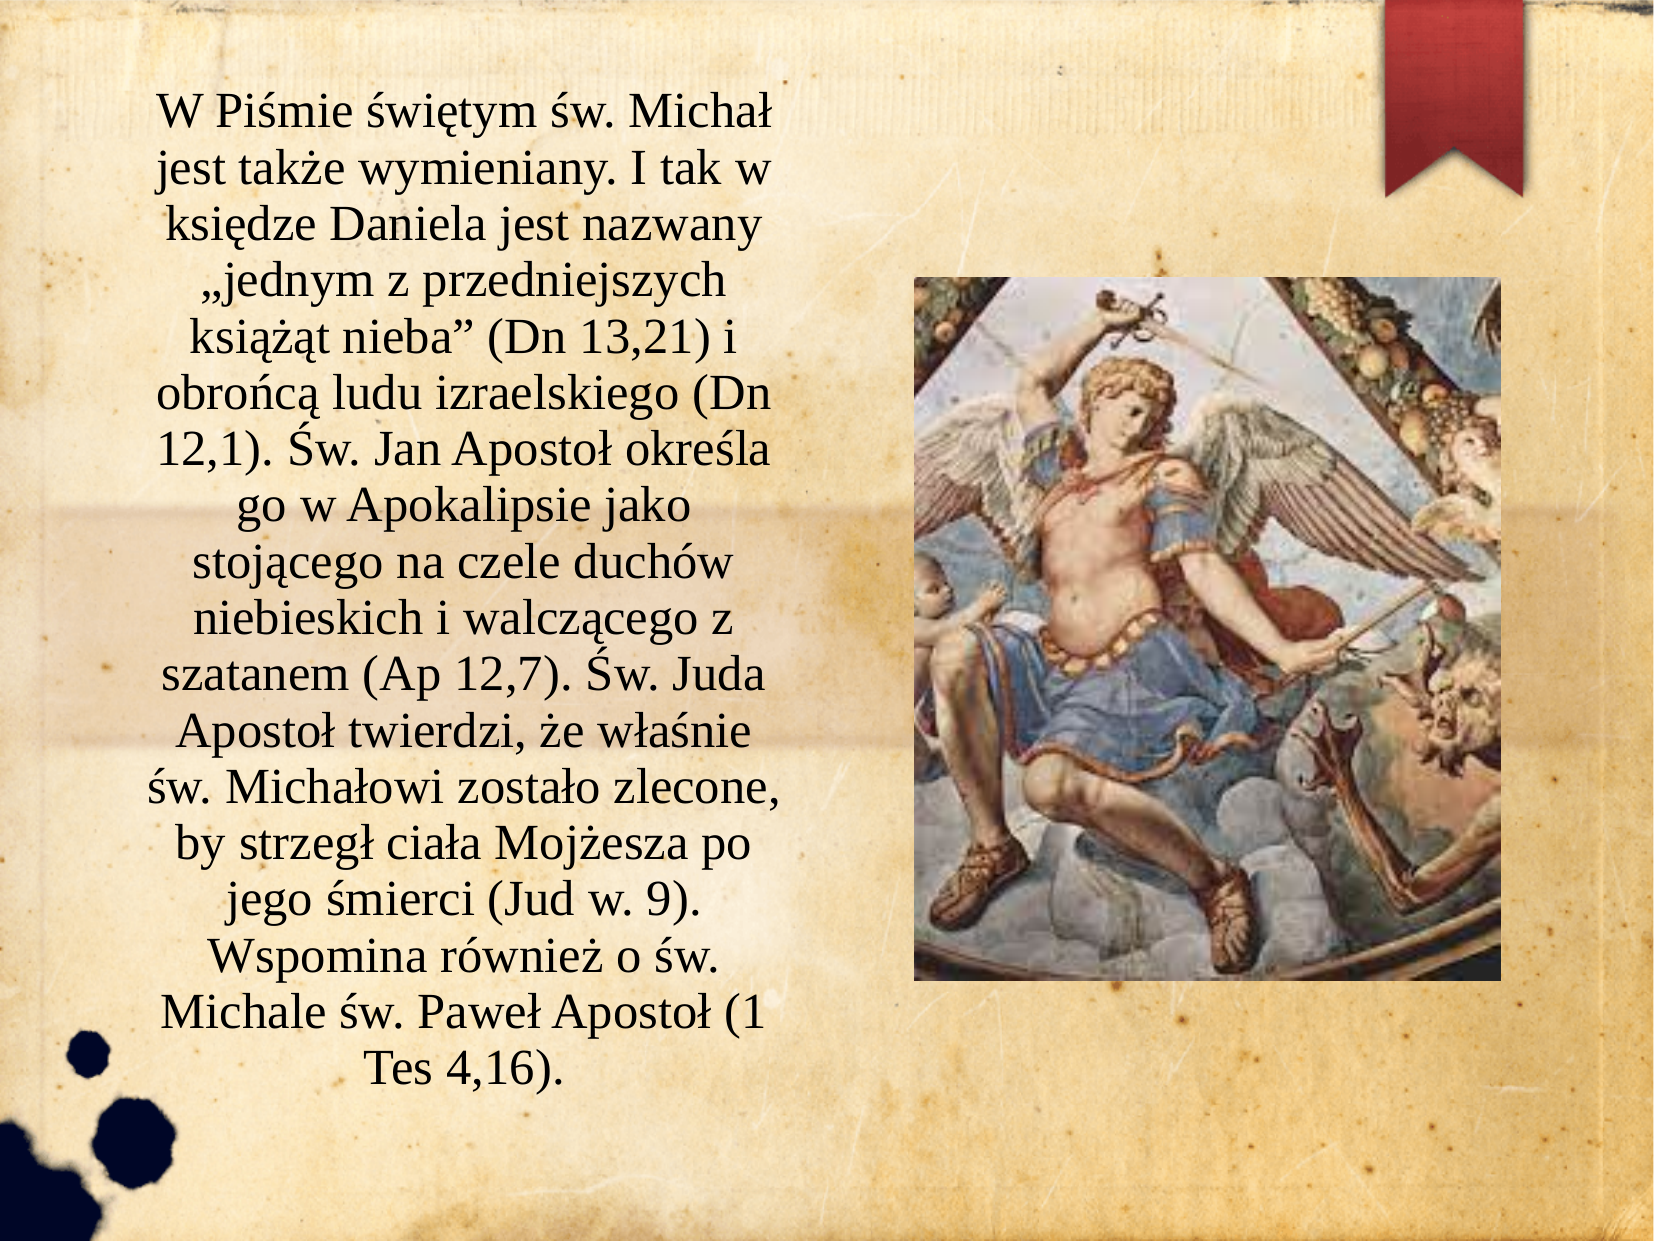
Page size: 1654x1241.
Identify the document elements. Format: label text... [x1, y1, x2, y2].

list W Piśmie świętym św. Michał jest także wymieniany. I tak w księdze Daniela jest nazwany „jednym z przedniejszych książąt nieba” (Dn 13,21) i obrońcą ludu izraelskiego (Dn 12,1). Św. Jan Apostoł określa go w Apokalipsie jako stojącego na czele duchów niebieskich i walczącego z szatanem (Ap 12,7). Św. Juda Apostoł twierdzi, że właśnie św. Michałowi zostało zlecone, by strzegł ciała Mojżesza po jego śmierci (Jud w. 9). Wspomina również o św. Michale św. Paweł Apostoł (1 Tes 4,16). [82, 82, 793, 1111]
picture [0, 0, 1654, 1241]
